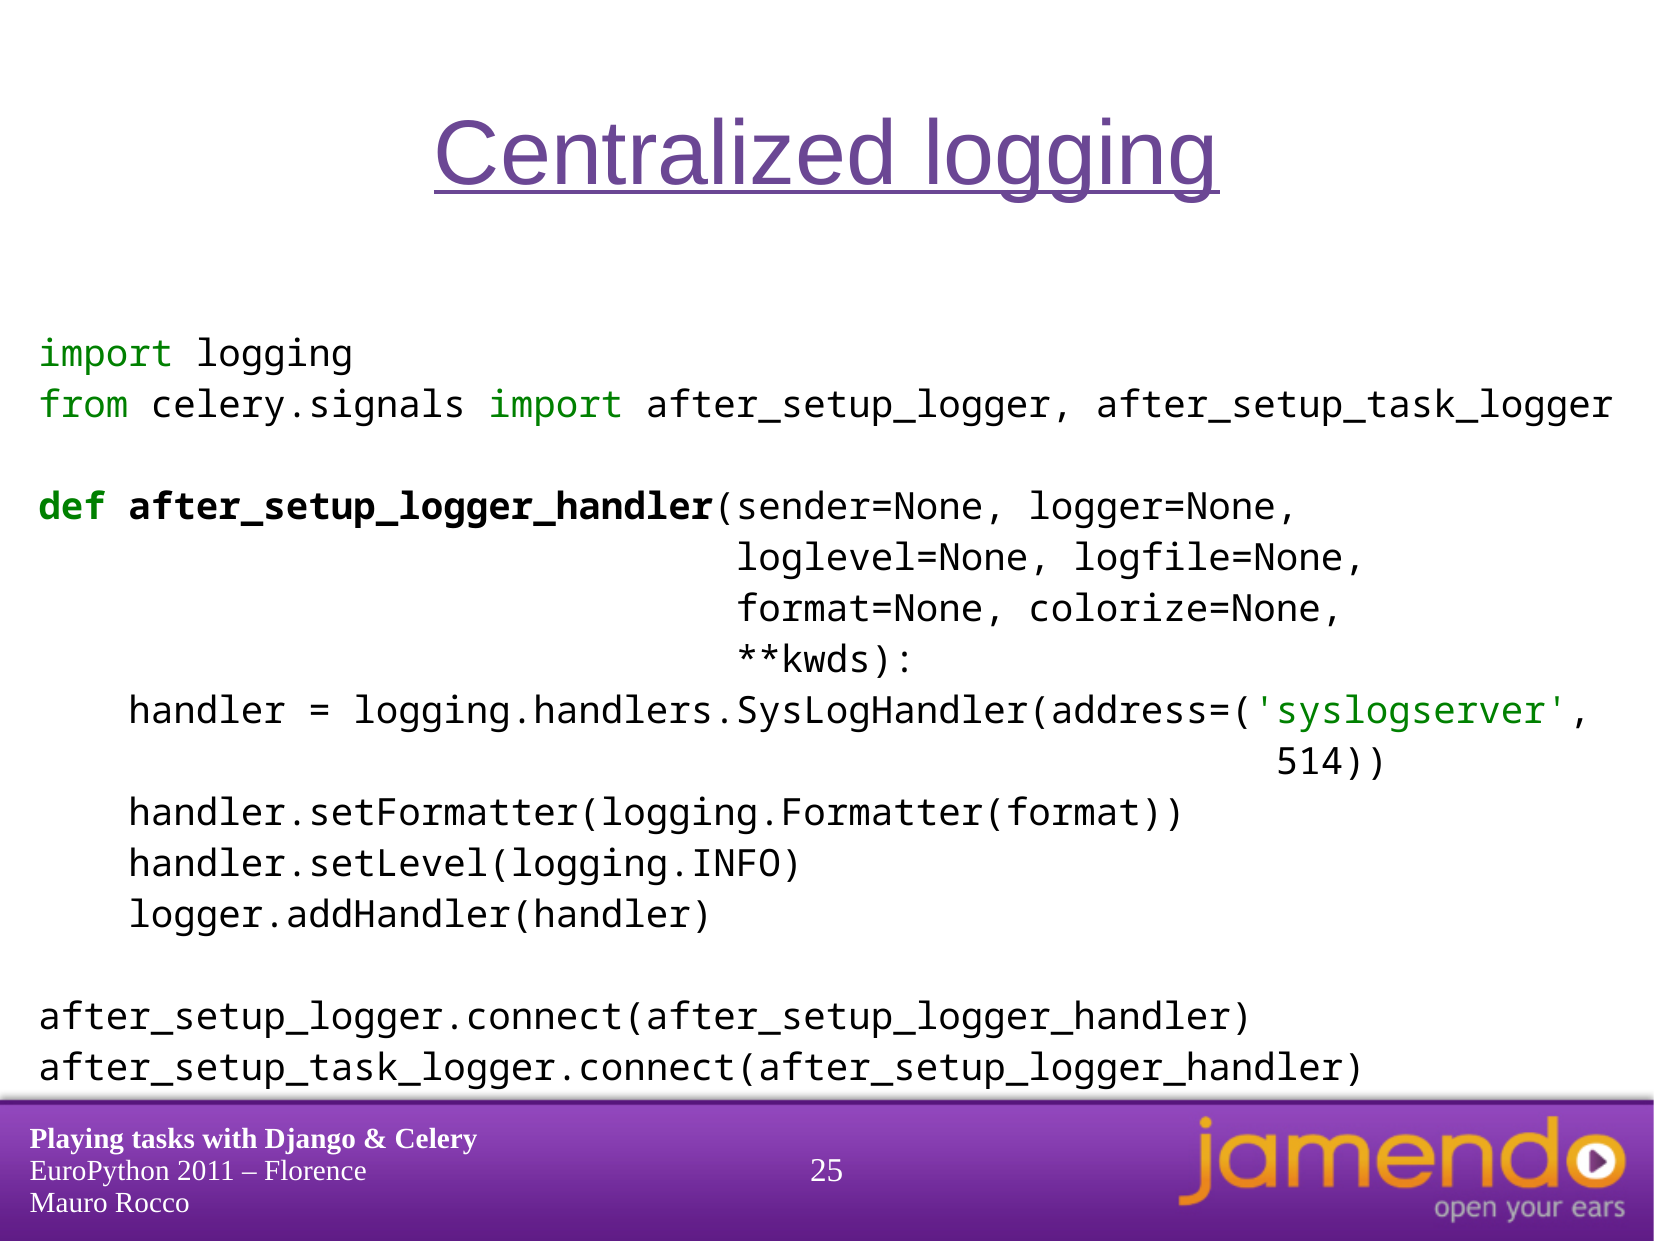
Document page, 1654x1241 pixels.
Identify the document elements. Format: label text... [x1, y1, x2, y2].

title Centralized logging [82, 49, 1571, 257]
text_box import logging from celery.signals import after_setup_logger, after_setup_task_logger def after_setup_logger_handler(sender=None, logger=None, loglevel=None, logfile=None, format=None, colorize=None, **kwds): handler = logging.handlers.SysLogHandler(address=('syslogserver', 514)) handler.setFormatter(logging.Formatter(format)) handler.setLevel(logging.INFO) logger.addHandler(handler) after_setup_logger.connect(after_setup_logger_handler) after_setup_task_logger.connect(after_setup_logger_handler) [23, 318, 1648, 897]
picture [0, 0, 1654, 1241]
